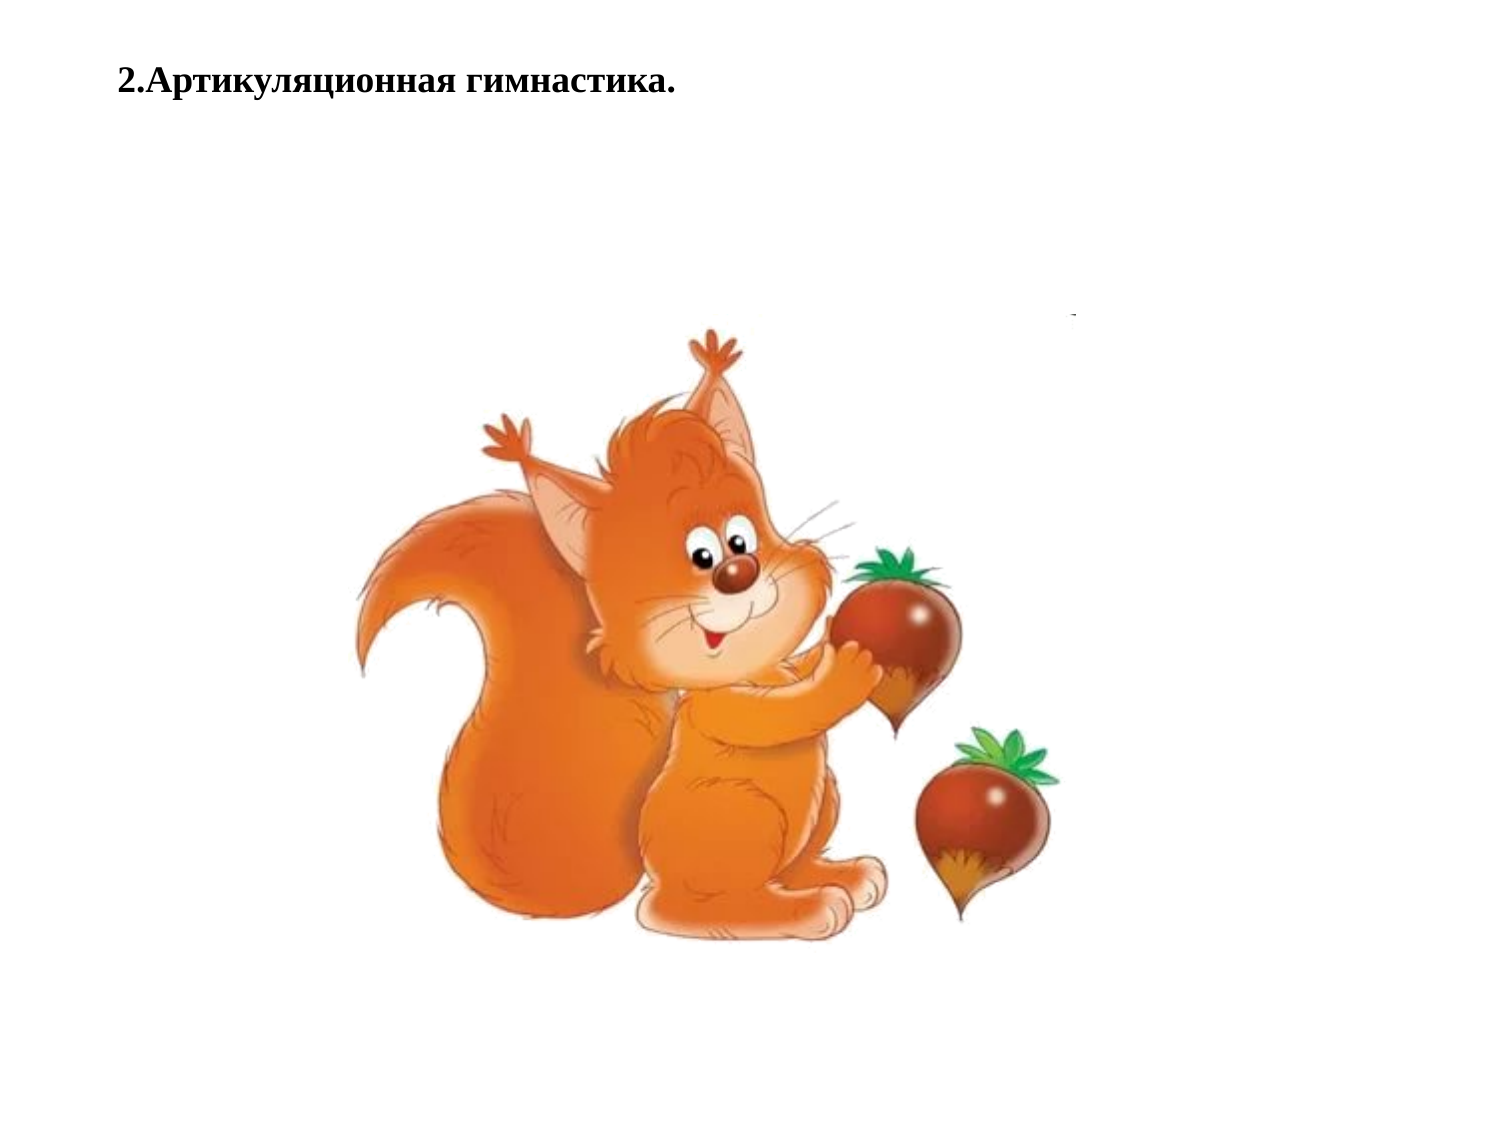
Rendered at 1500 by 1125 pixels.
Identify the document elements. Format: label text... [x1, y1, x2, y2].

picture [348, 314, 1076, 953]
text_box 2.Артикуляционная гимнастика. [102, 47, 692, 108]
